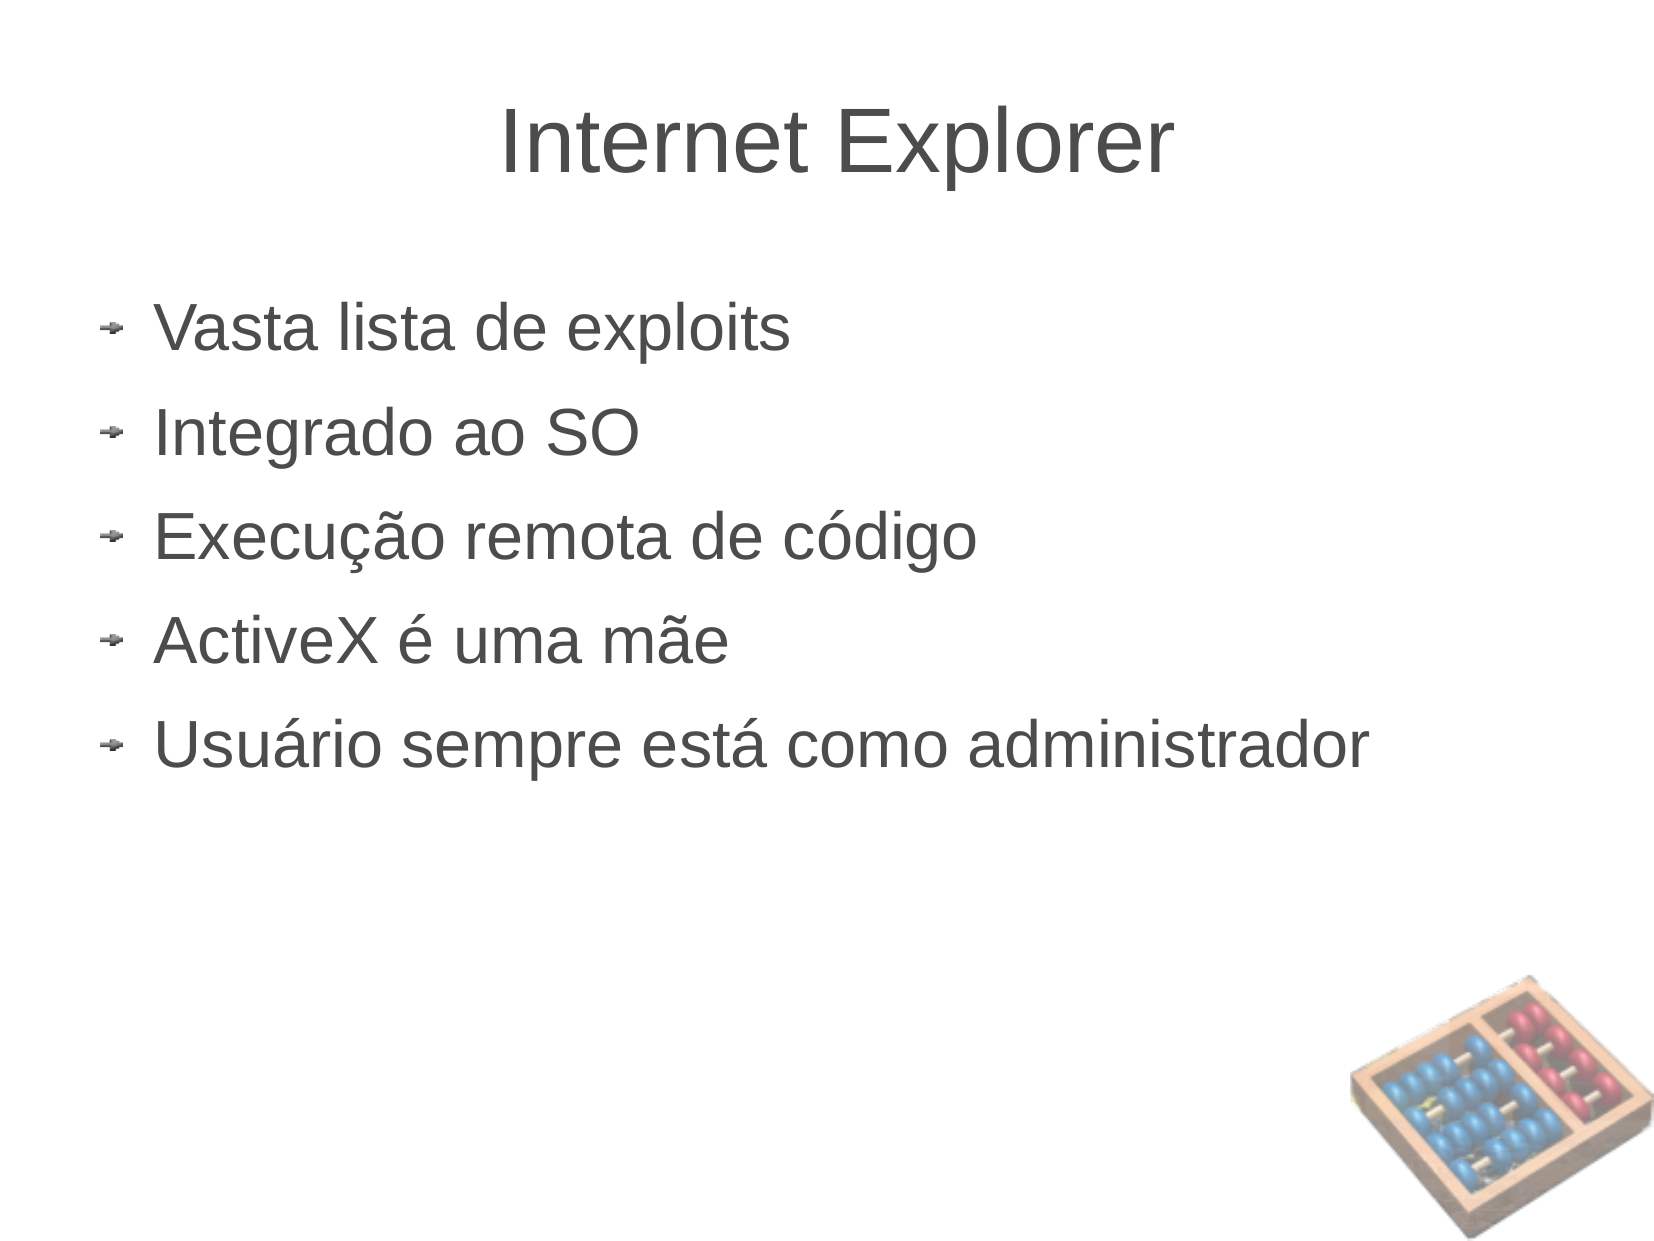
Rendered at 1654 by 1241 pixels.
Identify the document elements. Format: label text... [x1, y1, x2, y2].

title Internet Explorer [75, 44, 1601, 238]
list Vasta lista de exploits Integrado ao SO Execução remota de código ActiveX é uma mãe Usuário sempre está como administrador [82, 290, 1571, 1109]
